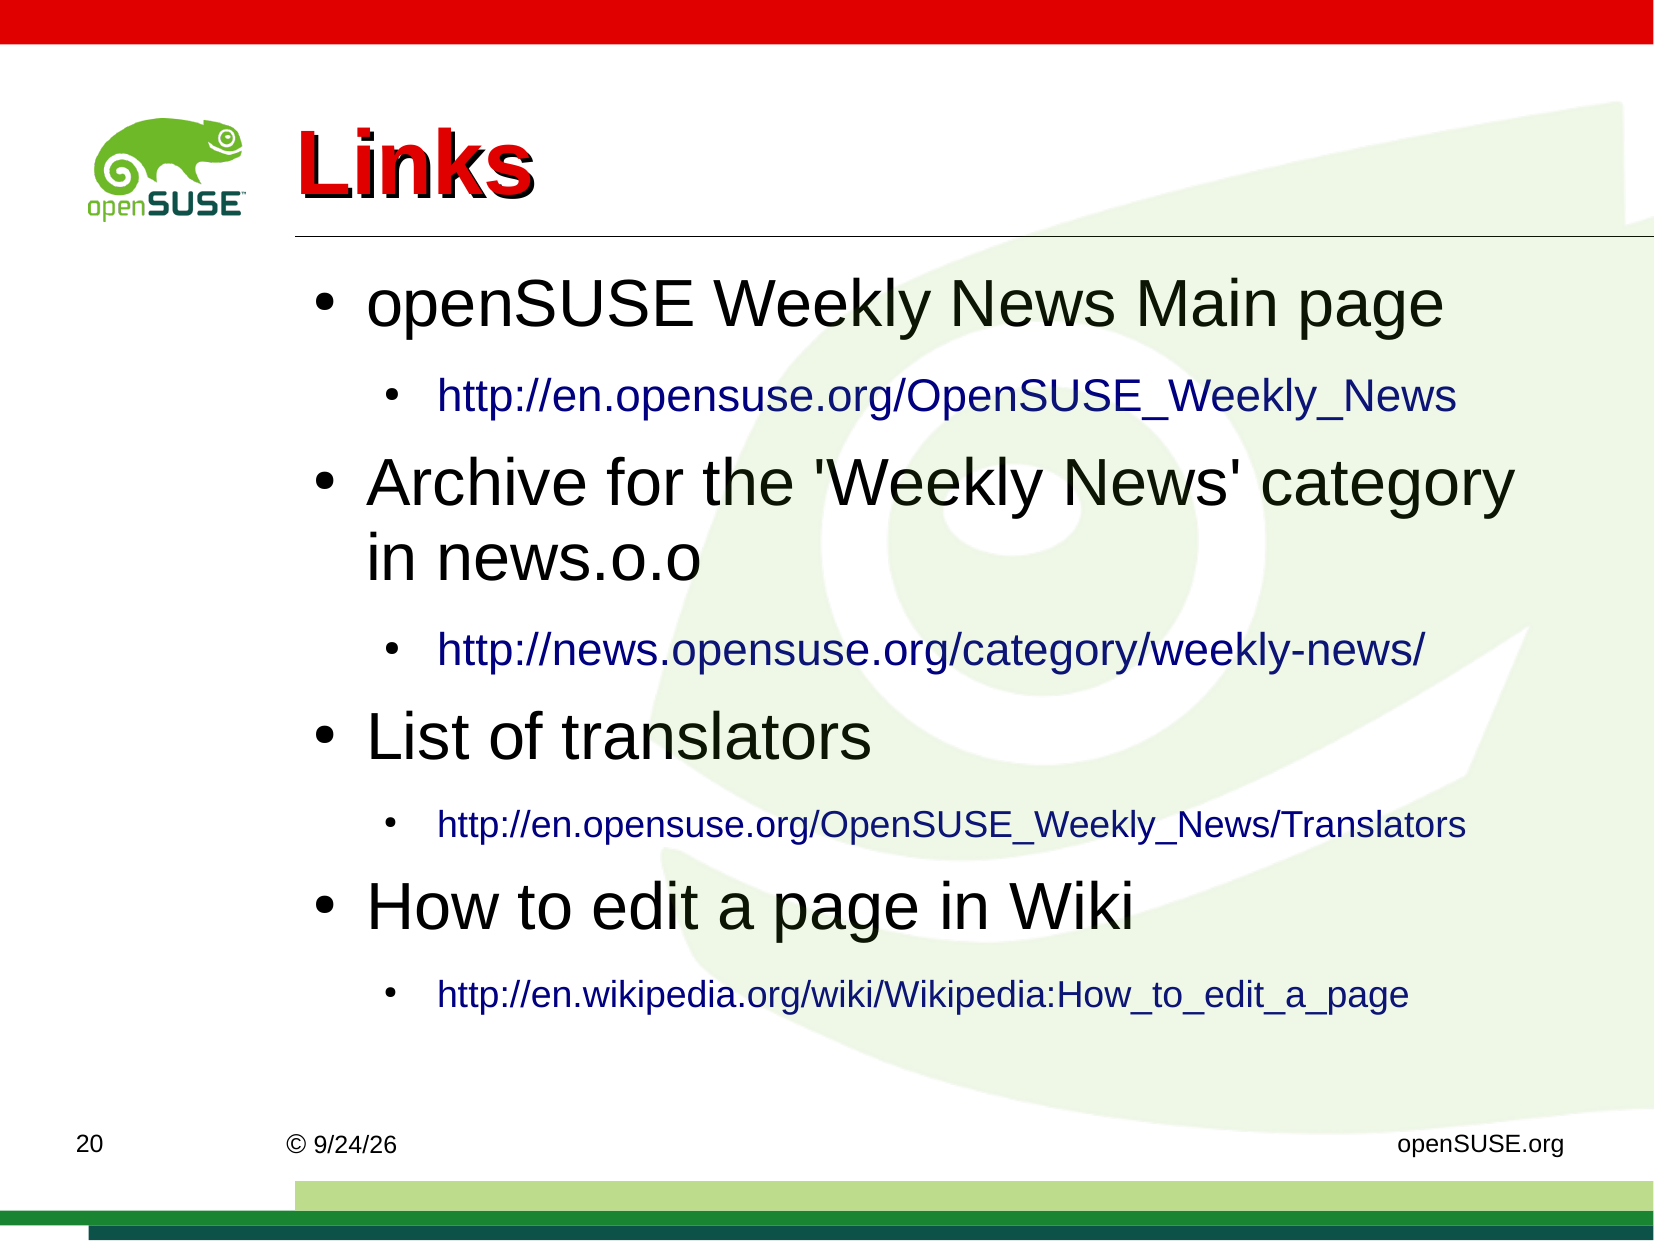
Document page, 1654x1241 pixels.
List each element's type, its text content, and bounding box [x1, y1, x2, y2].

text_box © 5/10/09 Satoru Matsumoto [271, 1122, 625, 1166]
picture [625, 86, 1654, 1177]
text_box [0, 0, 1654, 45]
text_box [0, 1181, 1654, 1241]
title Links [295, 113, 625, 212]
text_box <番号> [77, 1122, 189, 1164]
list openSUSE Weekly News Main page http://en.opensuse.org/OpenSUSE_Weekly_News Archive for the 'Weekly News' category in news.o.o http://news.opensuse.org/category/weekly-news/ List of translators http://en.opensuse.org/OpenSUSE_Weekly_News/Translators How to edit a page in Wiki http://en.wikipedia.org/wiki/Wikipedia:How_to_edit_a_page [295, 265, 625, 1109]
picture [88, 118, 246, 222]
